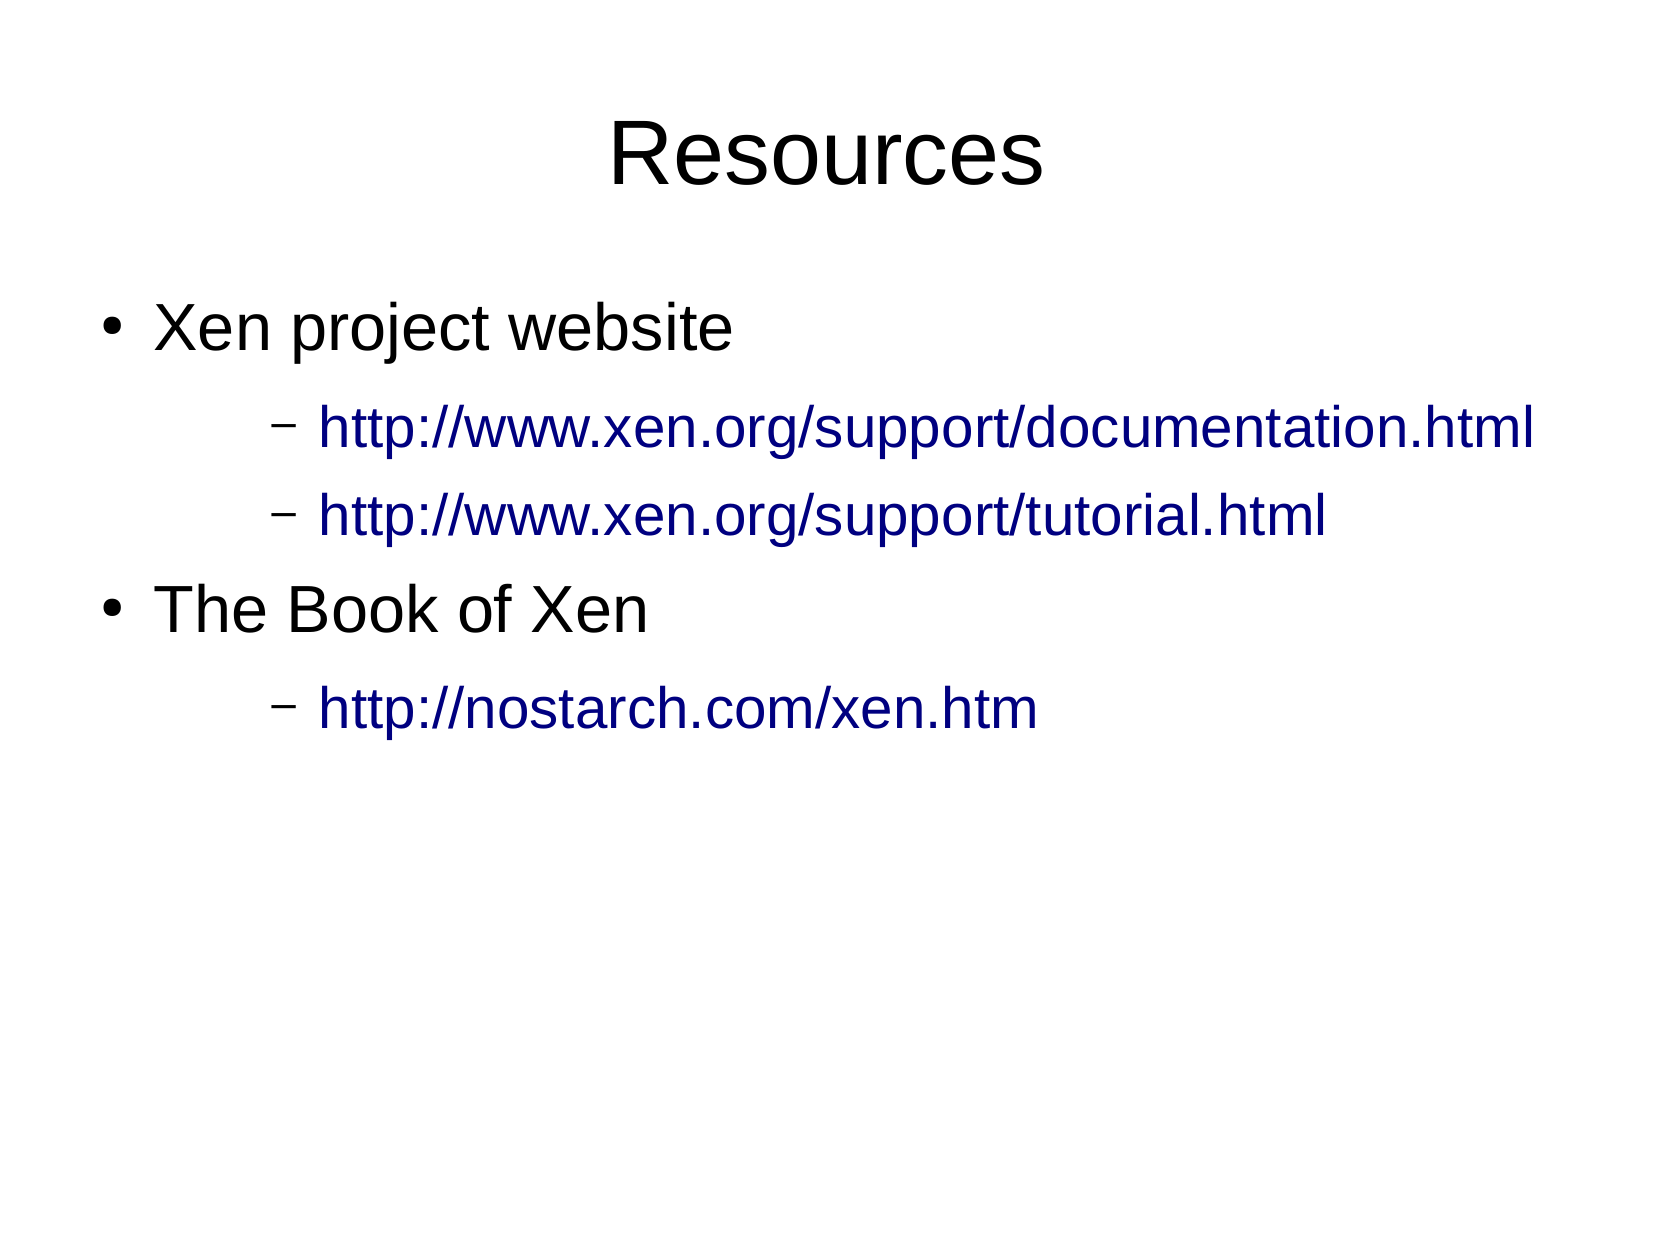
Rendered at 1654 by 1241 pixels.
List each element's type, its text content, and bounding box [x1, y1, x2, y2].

list Xen project website http://www.xen.org/support/documentation.html http://www.xen.org/support/tutorial.html The Book of Xen http://nostarch.com/xen.htm [82, 290, 1571, 1094]
title Resources [82, 49, 1571, 257]
